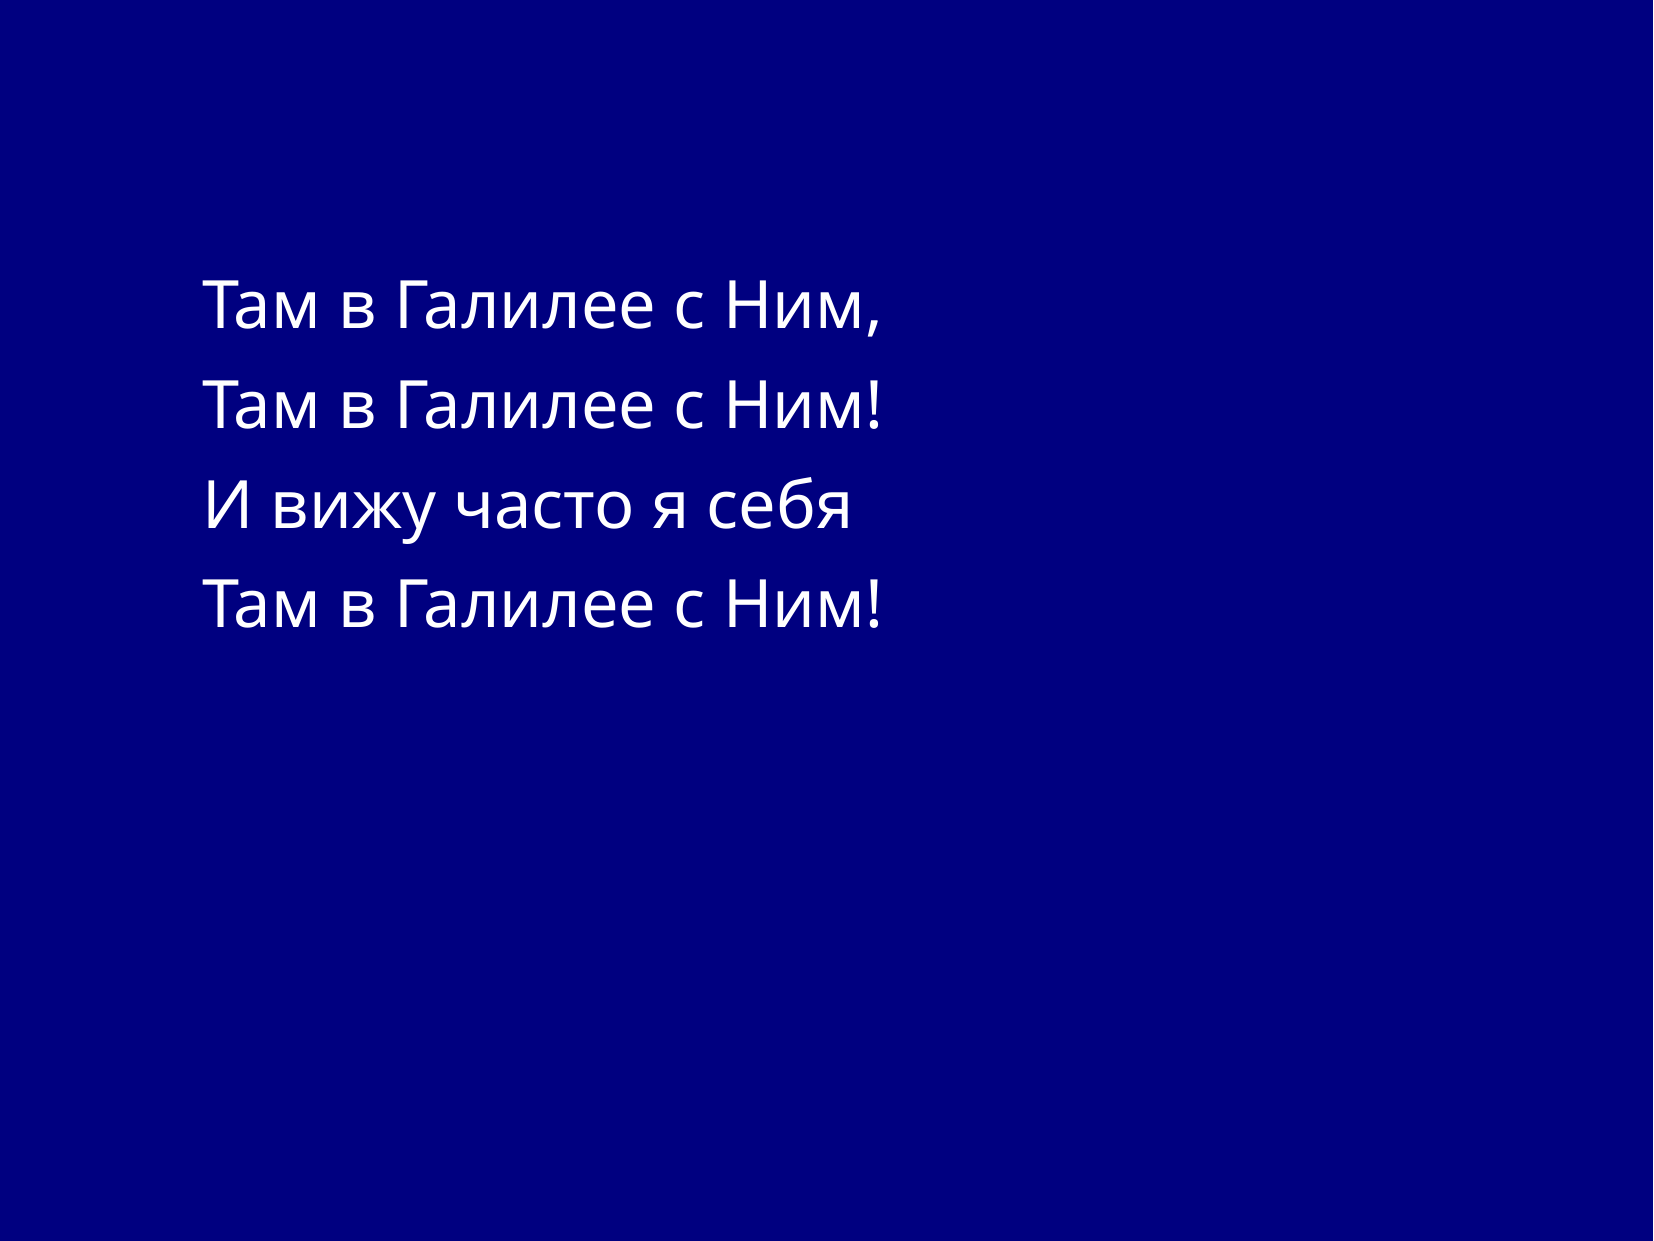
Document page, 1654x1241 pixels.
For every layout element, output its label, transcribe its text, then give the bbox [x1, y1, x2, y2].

text_box Там в Галилее с Ним, Там в Галилее с Ним! И вижу часто я себя Там в Галилее с Ним! [75, 150, 1576, 1163]
